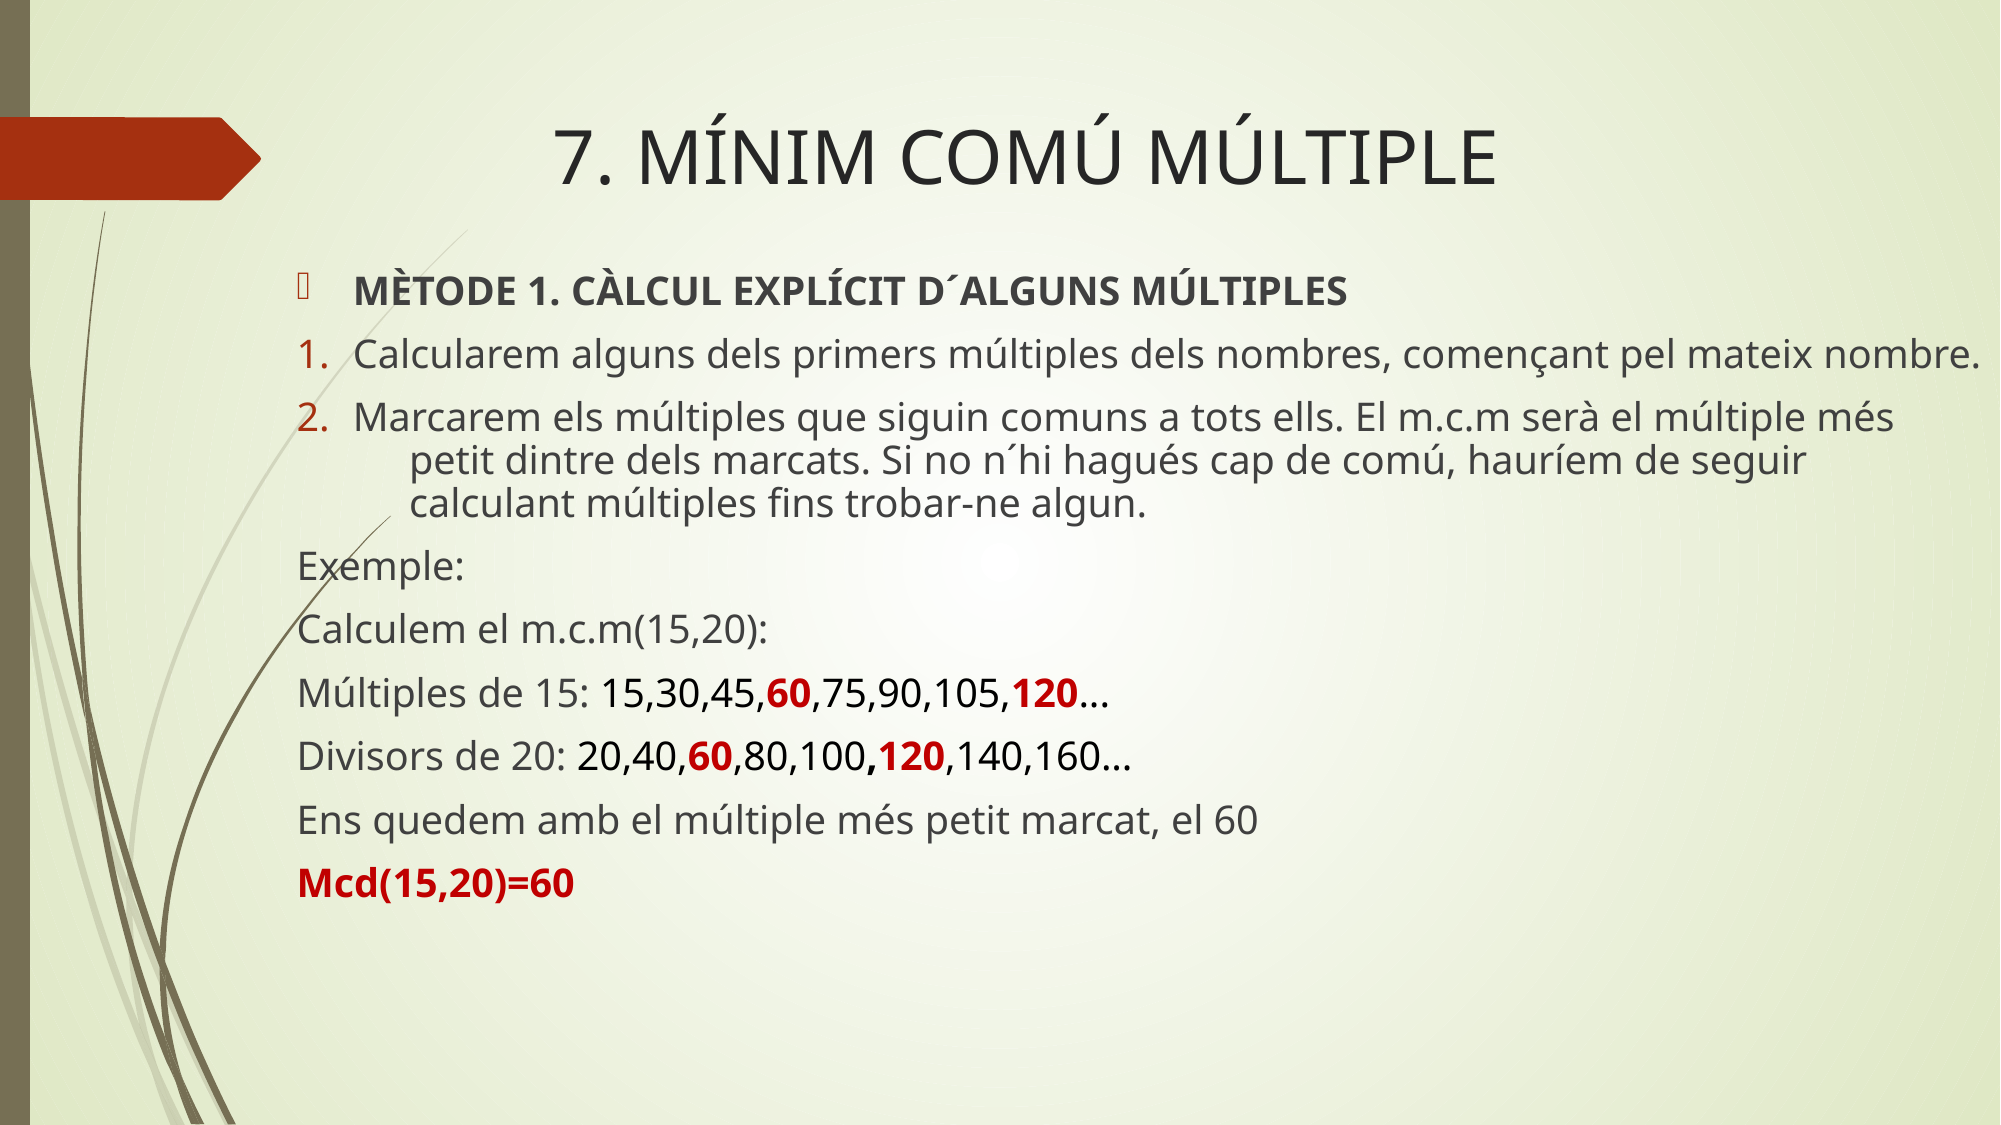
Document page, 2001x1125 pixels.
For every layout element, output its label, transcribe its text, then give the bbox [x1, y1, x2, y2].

title 7. MÍNIM COMÚ MÚLTIPLE [537, 102, 2000, 263]
list MÈTODE 1. CÀLCUL EXPLÍCIT D´ALGUNS MÚLTIPLES Calcularem alguns dels primers múltiples dels nombres, començant pel mateix nombre. Marcarem els múltiples que siguin comuns a tots ells. El m.c.m serà el múltiple més petit dintre dels marcats. Si no n´hi hagués cap de comú, hauríem de seguir calculant múltiples fins trobar-ne algun. Exemple: Calculem el m.c.m(15,20): Múltiples de 15: 15,30,45,60,75,90,105,120... Divisors de 20: 20,40,60,80,100,120,140,160... Ens quedem amb el múltiple més petit marcat, el 60 Mcd(15,20)=60 [281, 263, 2000, 970]
